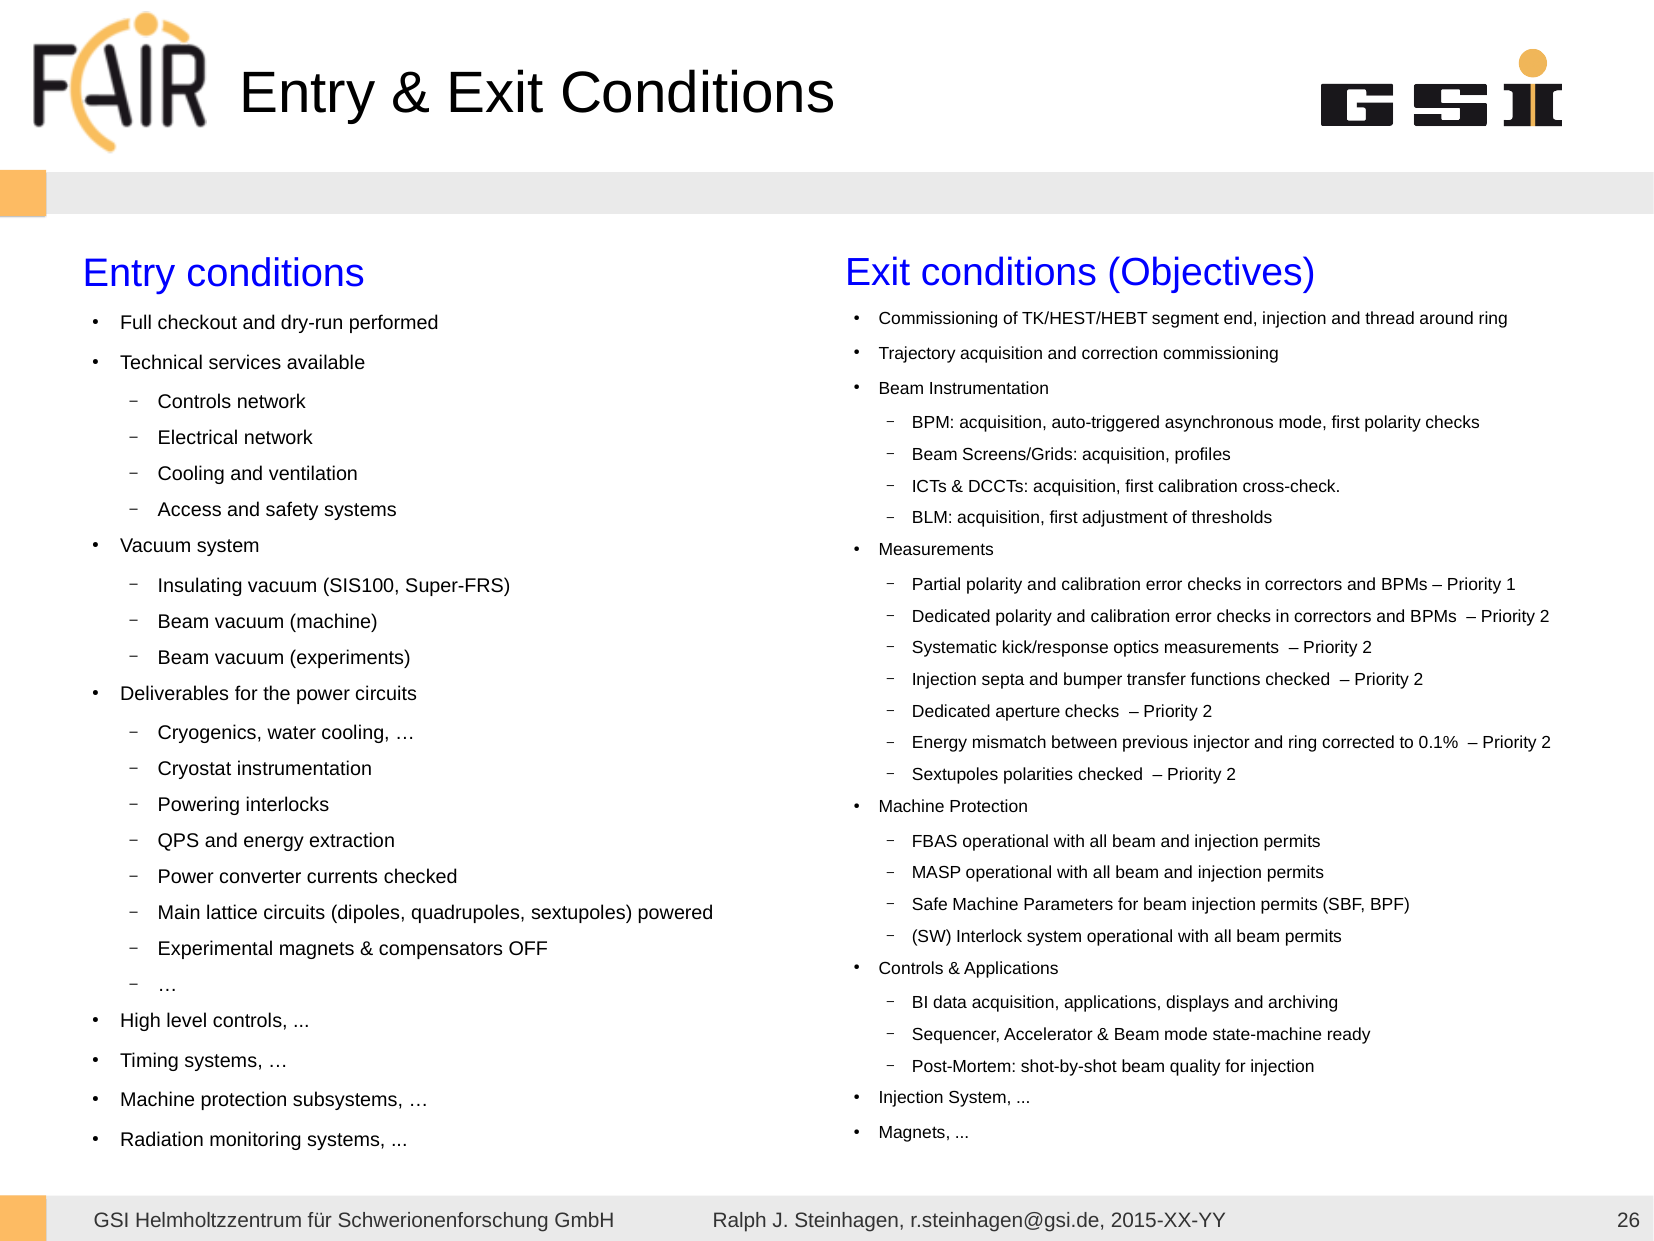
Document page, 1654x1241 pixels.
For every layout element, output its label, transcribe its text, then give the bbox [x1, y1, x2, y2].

picture [1319, 46, 1564, 129]
title Entry & Exit Conditions [239, 23, 1301, 162]
picture [33, 10, 207, 155]
list Exit conditions (Objectives) Commissioning of TK/HEST/HEBT segment end, injection and thread around ring Trajectory acquisition and correction commissioning Beam Instrumentation BPM: acquisition, auto-triggered asynchronous mode, first polarity checks Beam Screens/Grids: acquisition, profiles ICTs & DCCTs: acquisition, first calibration cross-check. BLM: acquisition, first adjustment of thresholds Measurements Partial polarity and calibration error checks in correctors and BPMs – Priority 1 Dedicated polarity and calibration error checks in correctors and BPMs – Priority 2 Systematic kick/response optics measurements – Priority 2 Injection septa and bumper transfer functions checked – Priority 2 Dedicated aperture checks – Priority 2 Energy mismatch between previous injector and ring corrected to 0.1% – Priority 2 Sextupoles polarities checked – Priority 2 Machine Protection FBAS operational with all beam and injection permits MASP operational with all beam and injection permits Safe Machine Parameters for beam injection permits (SBF, BPF) (SW) Interlock system operational with all beam permits Controls & Applications BI data acquisition, applications, displays and archiving Sequencer, Accelerator & Beam mode state-machine ready Post-Mortem: shot-by-shot beam quality for injection Injection System, ... Magnets, ... [845, 249, 1572, 1158]
list Entry conditions Full checkout and dry-run performed Technical services available Controls network Electrical network Cooling and ventilation Access and safety systems Vacuum system Insulating vacuum (SIS100, Super-FRS) Beam vacuum (machine) Beam vacuum (experiments) Deliverables for the power circuits Cryogenics, water cooling, … Cryostat instrumentation Powering interlocks QPS and energy extraction Power converter currents checked Main lattice circuits (dipoles, quadrupoles, sextupoles) powered Experimental magnets & compensators OFF … High level controls, ... Timing systems, … Machine protection subsystems, … Radiation monitoring systems, ... [82, 249, 809, 1158]
